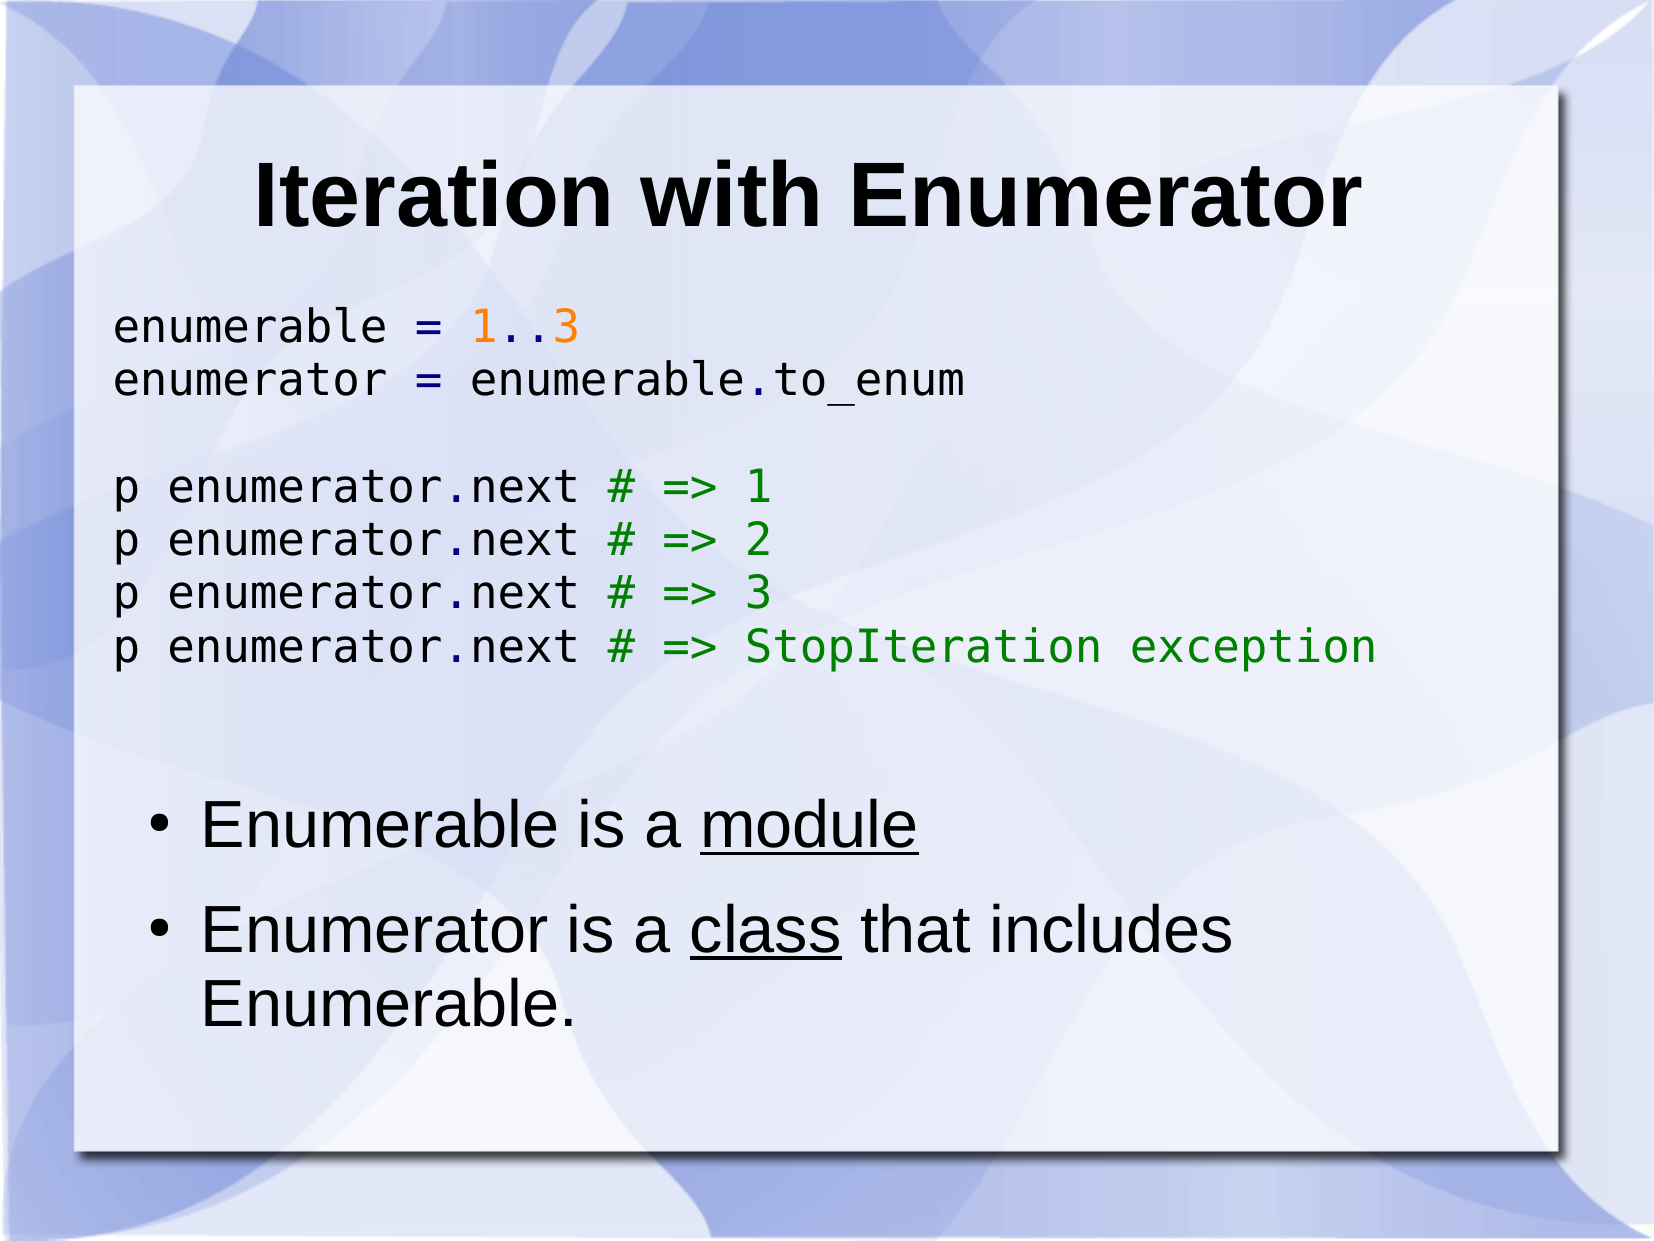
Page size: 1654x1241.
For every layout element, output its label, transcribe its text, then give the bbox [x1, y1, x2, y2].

text_box enumerable = 1..3 enumerator = enumerable.to_enum p enumerator.next # => 1 p enumerator.next # => 2 p enumerator.next # => 3 p enumerator.next # => StopIteration exception [112, 300, 1501, 676]
title Iteration with Enumerator [82, 90, 1536, 298]
list Enumerable is a module Enumerator is a class that includes Enumerable. [129, 787, 1489, 1144]
picture [0, 0, 1654, 1241]
